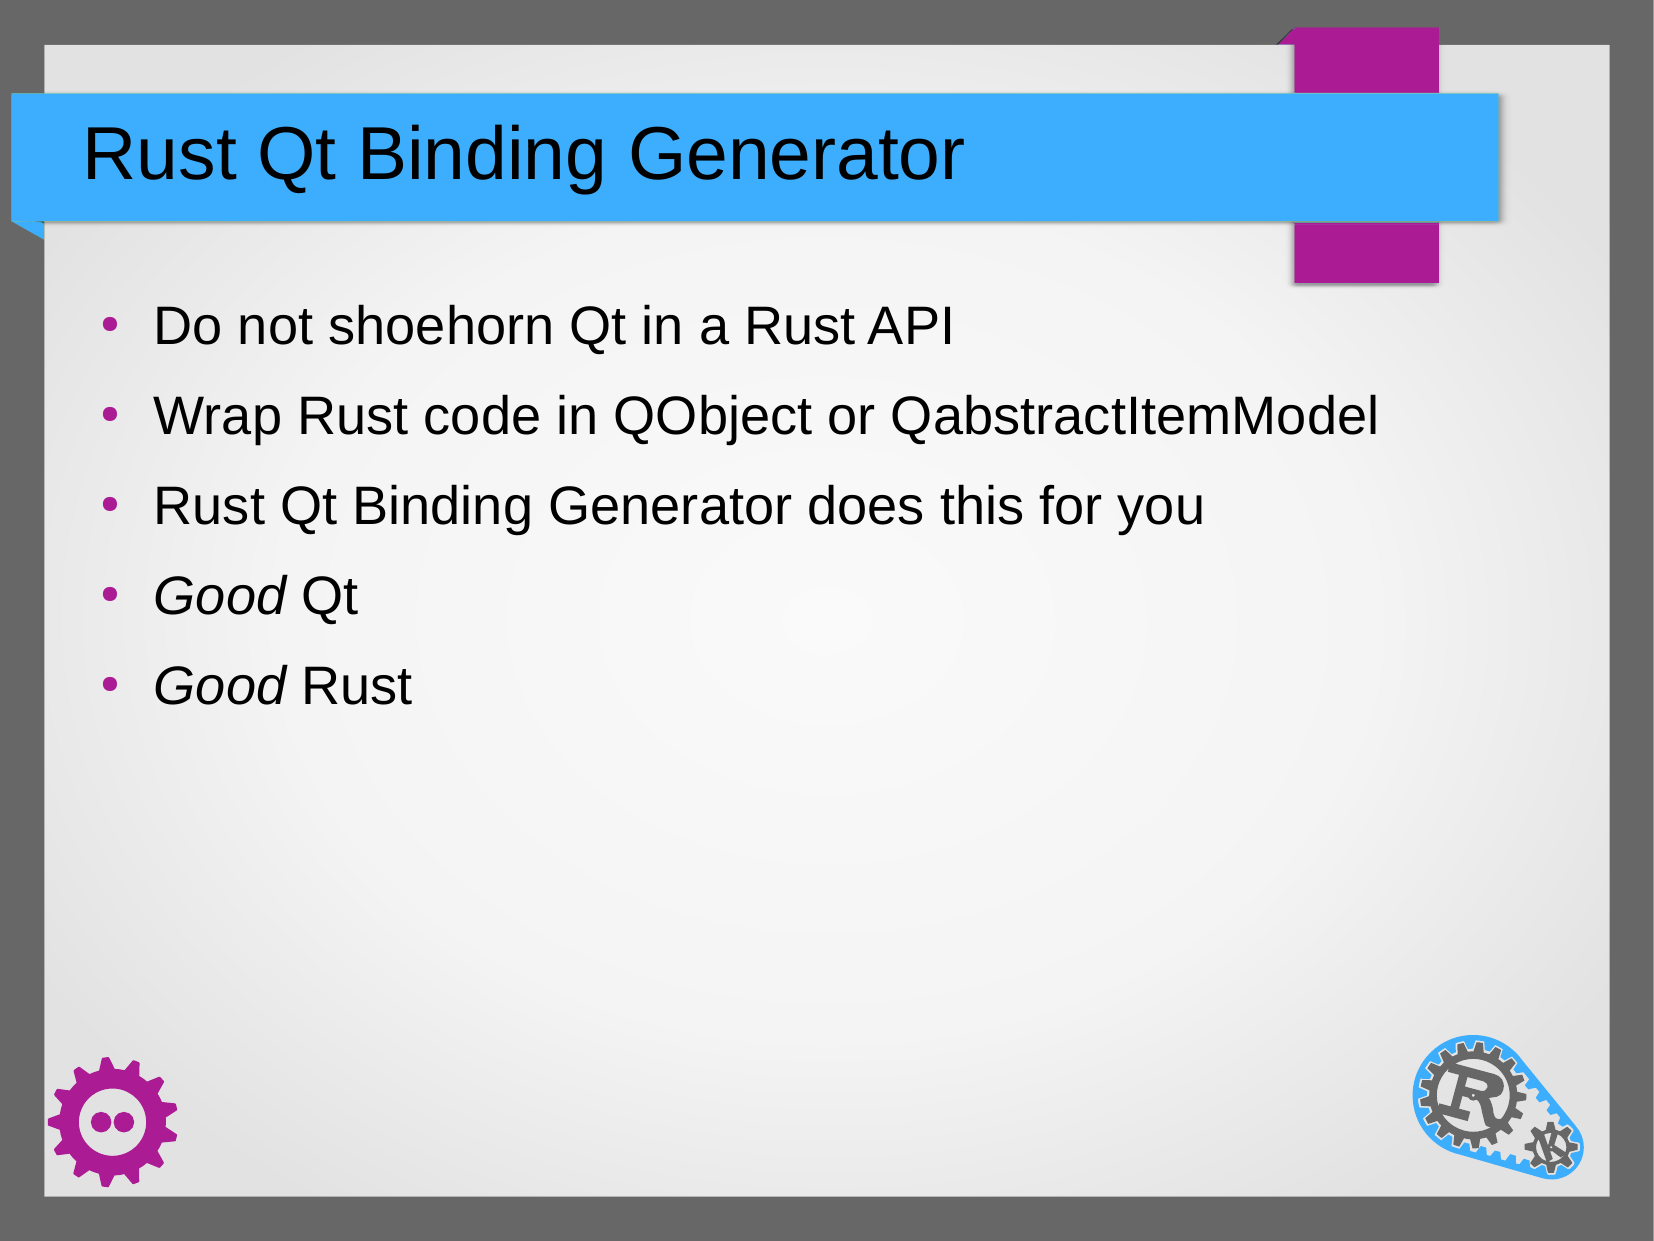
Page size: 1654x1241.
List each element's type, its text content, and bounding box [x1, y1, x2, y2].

picture [0, 0, 1654, 1241]
list Do not shoehorn Qt in a Rust API Wrap Rust code in QObject or QabstractItemModel Rust Qt Binding Generator does this for you Good Qt Good Rust [82, 295, 1571, 1015]
title Rust Qt Binding Generator [82, 94, 1264, 213]
